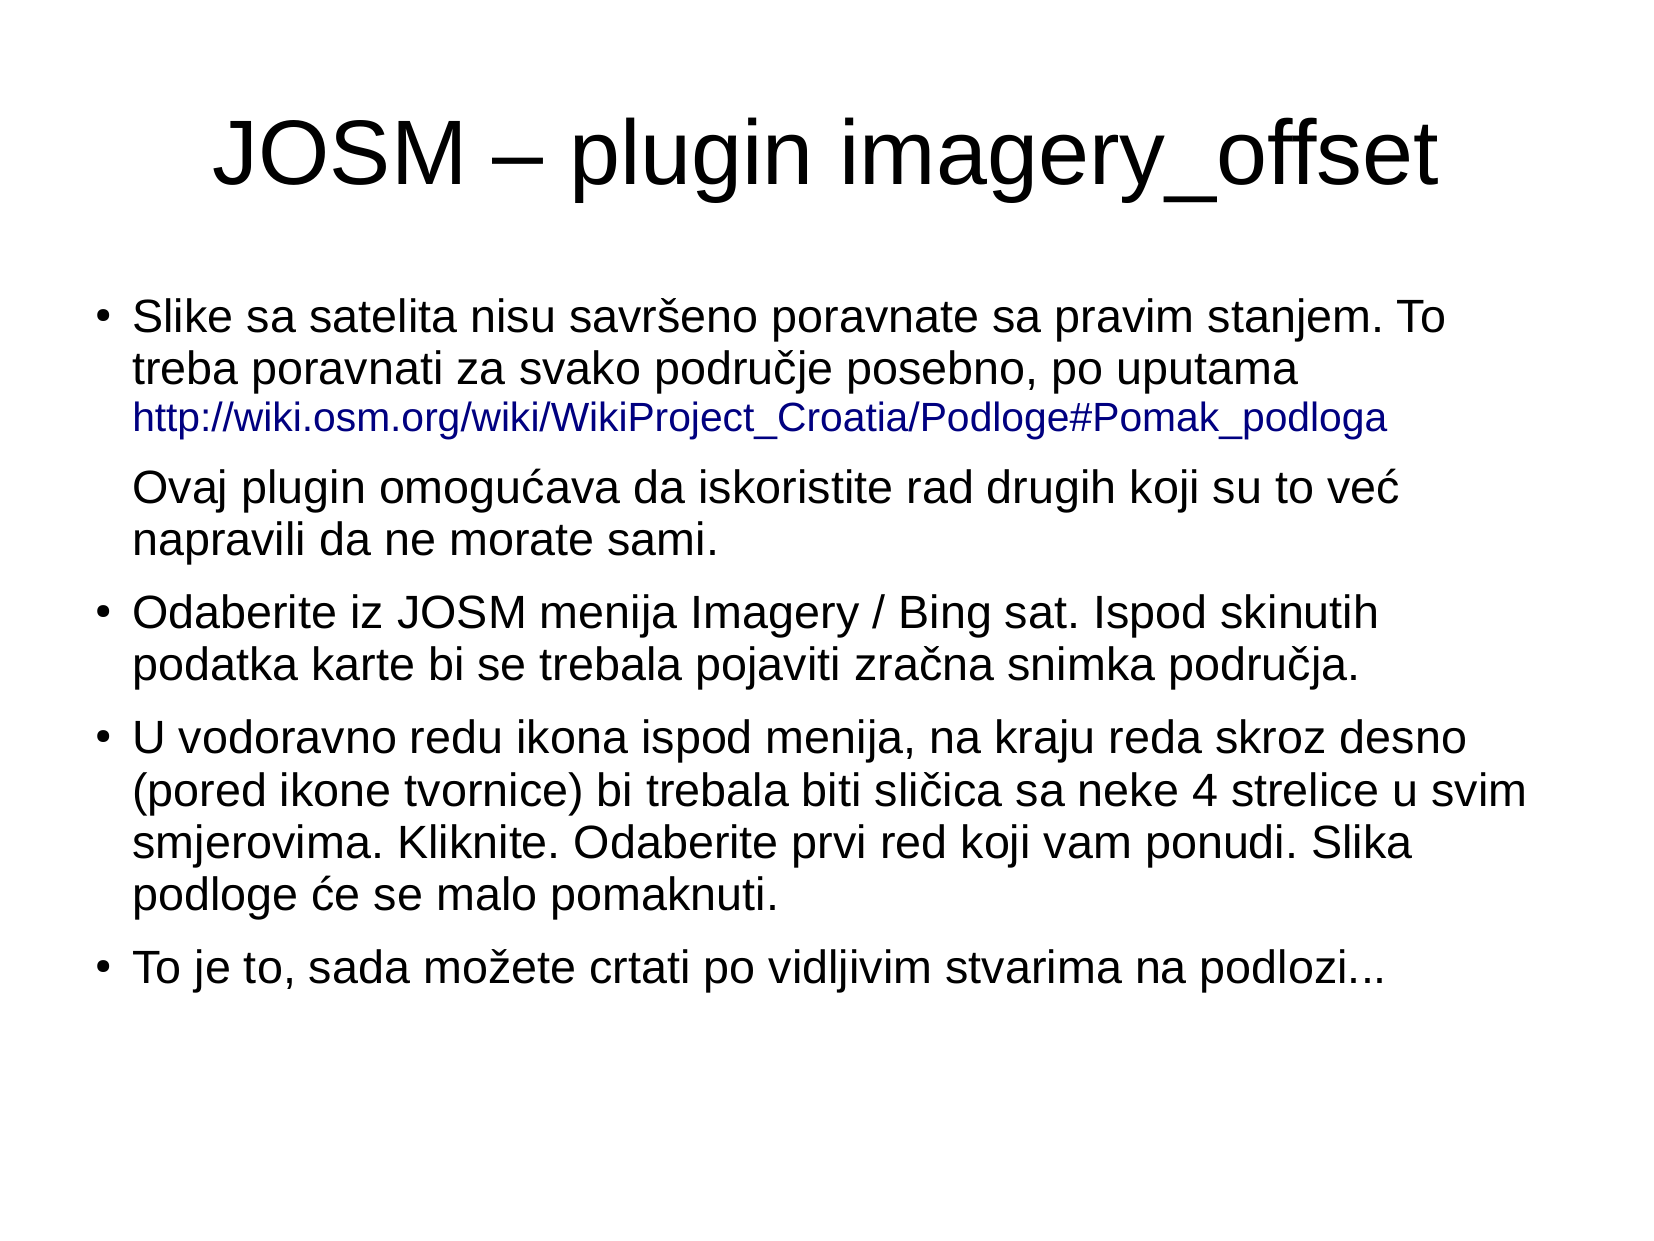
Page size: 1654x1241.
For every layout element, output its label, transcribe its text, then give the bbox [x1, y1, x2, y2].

title JOSM – plugin imagery_offset [82, 49, 1571, 257]
list Slike sa satelita nisu savršeno poravnate sa pravim stanjem. To treba poravnati za svako područje posebno, po uputama http://wiki.osm.org/wiki/WikiProject_Croatia/Podloge#Pomak_podloga Ovaj plugin omogućava da iskoristite rad drugih koji su to već napravili da ne morate sami. Odaberite iz JOSM menija Imagery / Bing sat. Ispod skinutih podatka karte bi se trebala pojaviti zračna snimka područja. U vodoravno redu ikona ispod menija, na kraju reda skroz desno (pored ikone tvornice) bi trebala biti sličica sa neke 4 strelice u svim smjerovima. Kliknite. Odaberite prvi red koji vam ponudi. Slika podloge će se malo pomaknuti. To je to, sada možete crtati po vidljivim stvarima na podlozi... [82, 290, 1538, 1010]
